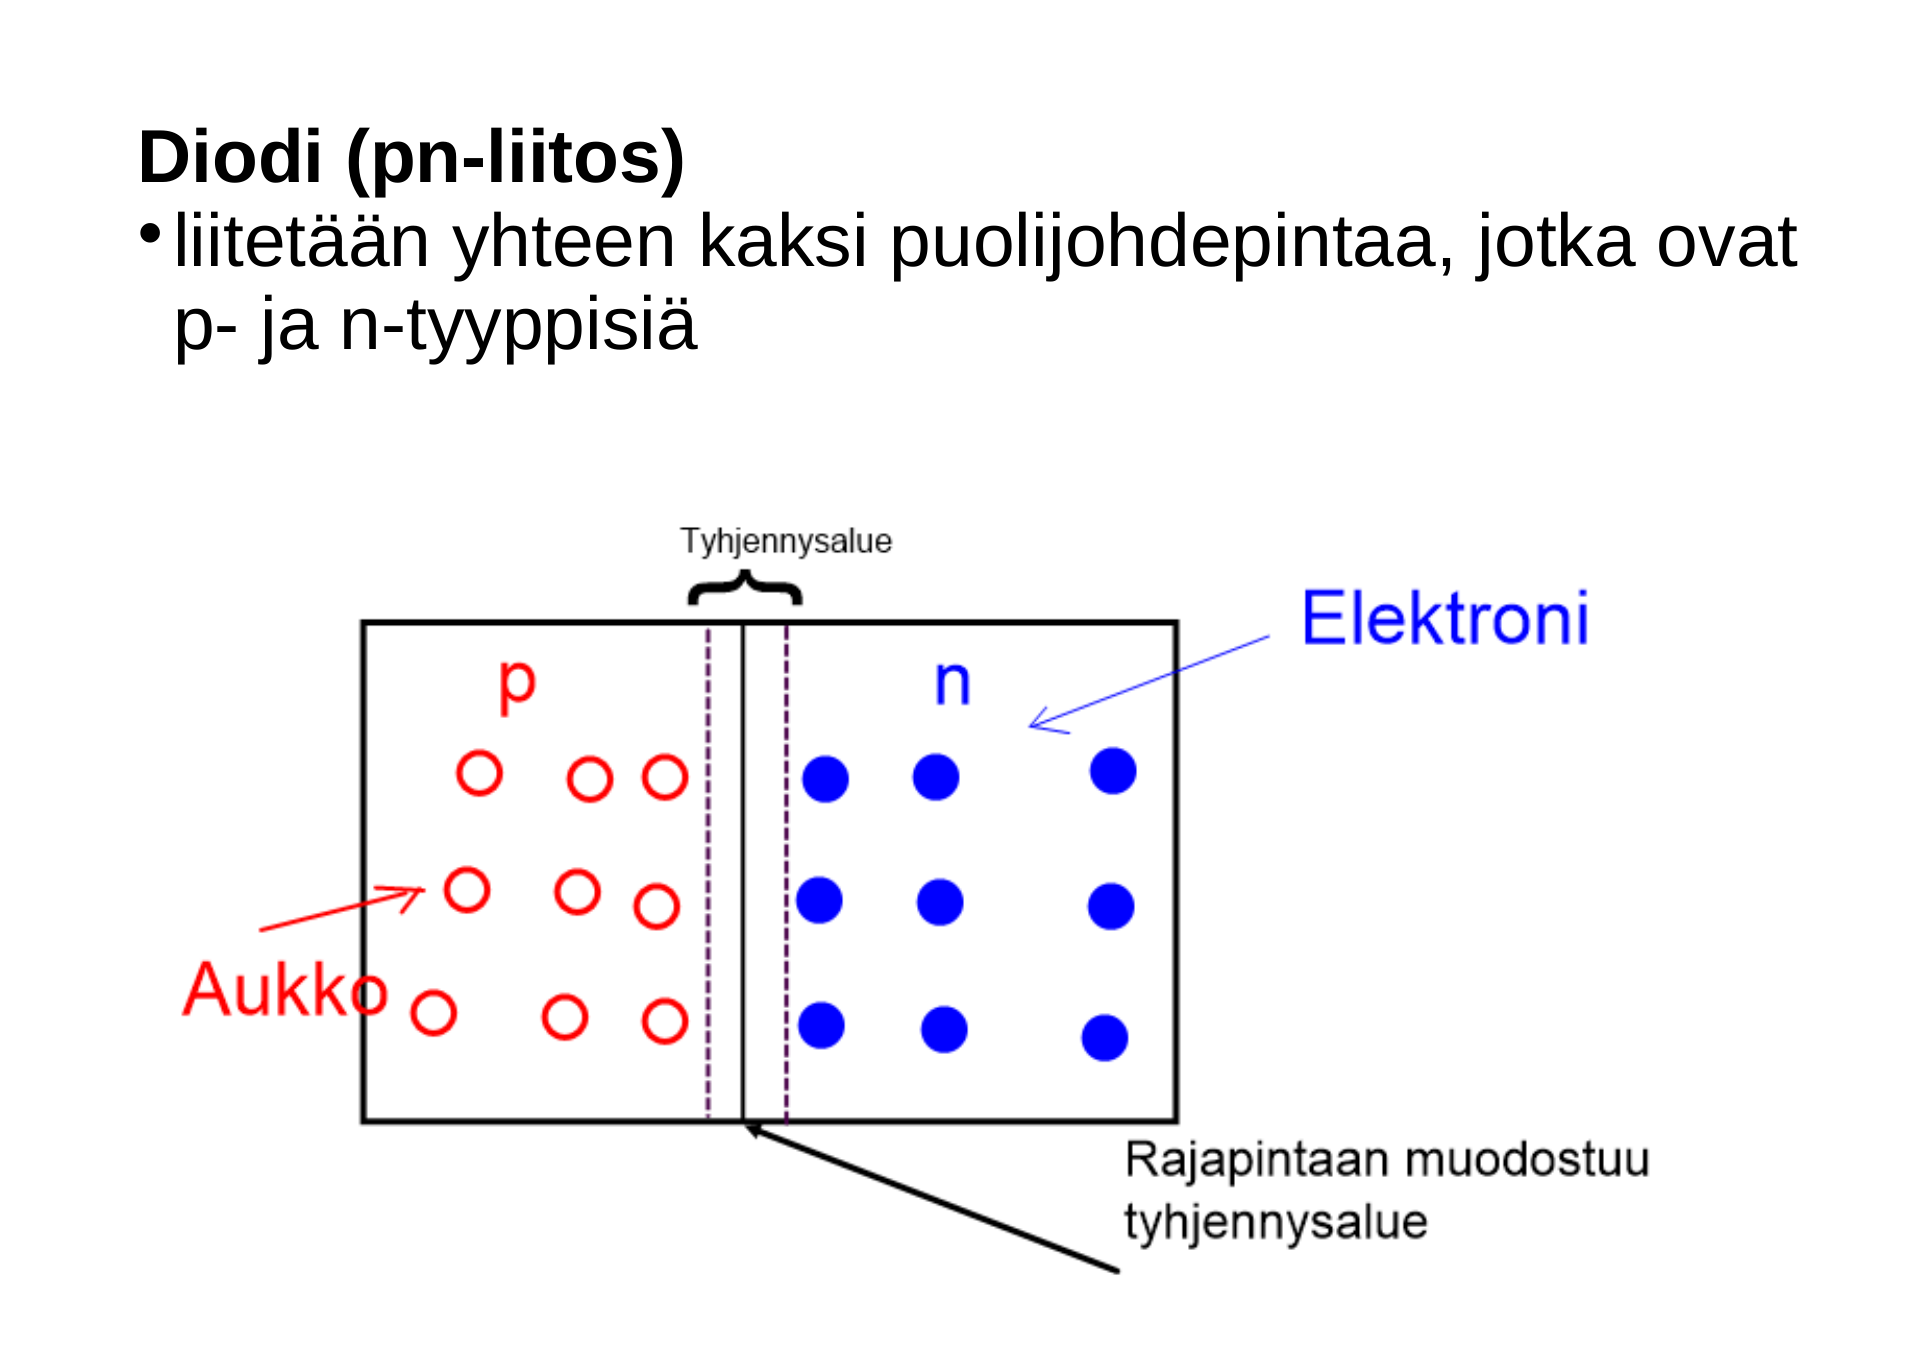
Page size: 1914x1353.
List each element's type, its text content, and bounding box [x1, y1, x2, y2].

picture [126, 430, 1777, 1323]
text_box Diodi (pn-liitos) liitetään yhteen kaksi puolijohdepintaa, jotka ovat p- ja n-tyyppisiä [122, 108, 1873, 497]
